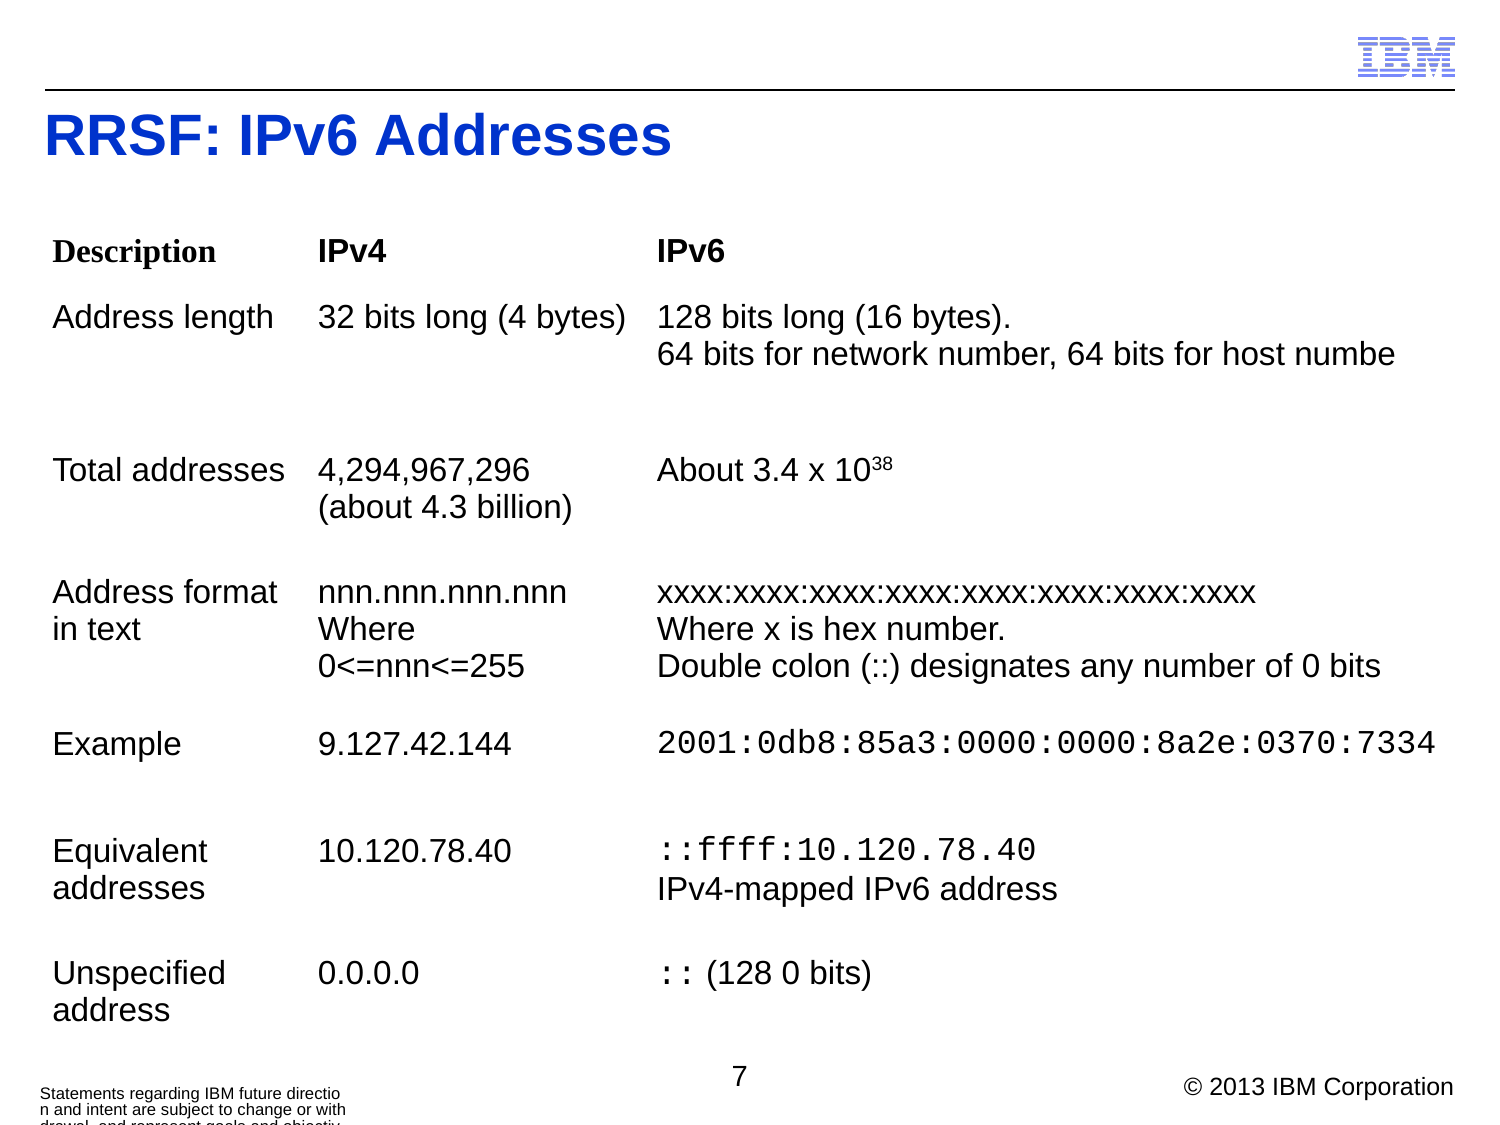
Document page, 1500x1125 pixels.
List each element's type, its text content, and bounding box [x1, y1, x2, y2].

table_cell Total addresses [38, 443, 303, 566]
table_cell Equivalent addresses [38, 825, 303, 947]
table_cell Unspecified address [38, 947, 303, 1054]
table_cell Address format in text [38, 566, 303, 718]
table_cell xxxx:xxxx:xxxx:xxxx:xxxx:xxxx:xxxx:xxxx Where x is hex number. Double colon (::) designates any number of 0 bits [642, 566, 1500, 718]
table_cell 2001:0db8:85a3:0000:0000:8a2e:0370:7334 [642, 718, 1500, 825]
table_cell 32 bits long (4 bytes) [303, 291, 642, 443]
table_cell 9.127.42.144 [303, 718, 642, 825]
table_cell Example [38, 718, 303, 825]
table_cell About 3.4 x 1038 [642, 443, 1500, 566]
table_header IPv4 [303, 225, 642, 291]
table_cell 4,294,967,296 (about 4.3 billion) [303, 443, 642, 566]
table_cell :: (128 0 bits) [642, 947, 1500, 1054]
table_cell nnn.nnn.nnn.nnn Where 0<=nnn<=255 [303, 566, 642, 718]
table_header IPv6 [642, 225, 1500, 291]
table_cell ::ffff:10.120.78.40 IPv4-mapped IPv6 address [642, 825, 1500, 947]
table_header Description [38, 225, 303, 291]
table_cell 128 bits long (16 bytes). 64 bits for network number, 64 bits for host numbe [642, 291, 1500, 443]
table_cell 10.120.78.40 [303, 825, 642, 947]
table_cell Address length [38, 291, 303, 443]
picture [1358, 37, 1455, 77]
title RRSF: IPv6 Addresses [29, 97, 1463, 176]
table_cell 0.0.0.0 [303, 947, 642, 1054]
